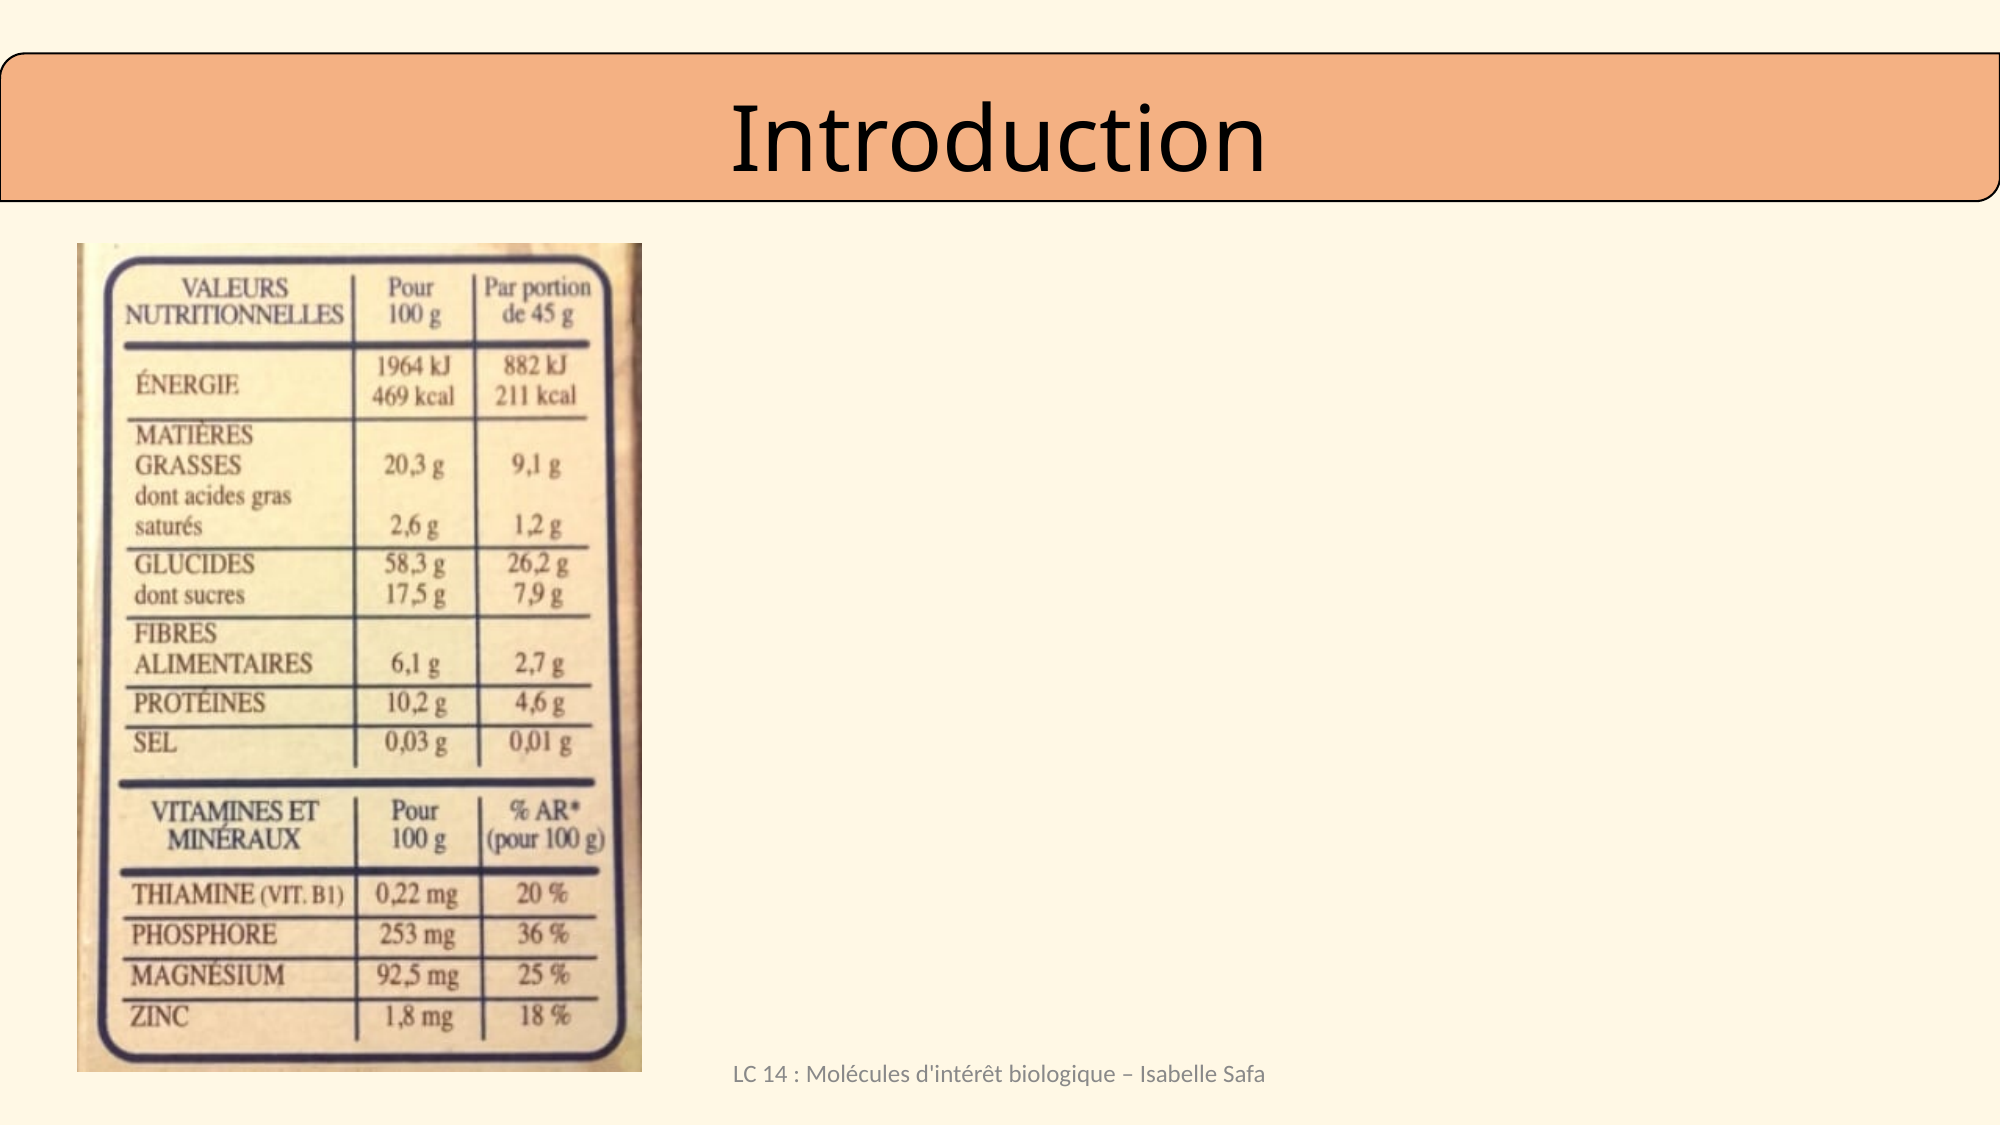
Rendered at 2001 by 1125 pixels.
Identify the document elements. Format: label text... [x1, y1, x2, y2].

picture [77, 243, 642, 1072]
text_box LC 14 : Molécules d'intérêt biologique – Isabelle Safa [662, 1042, 1338, 1103]
title Introduction [0, 32, 2000, 251]
